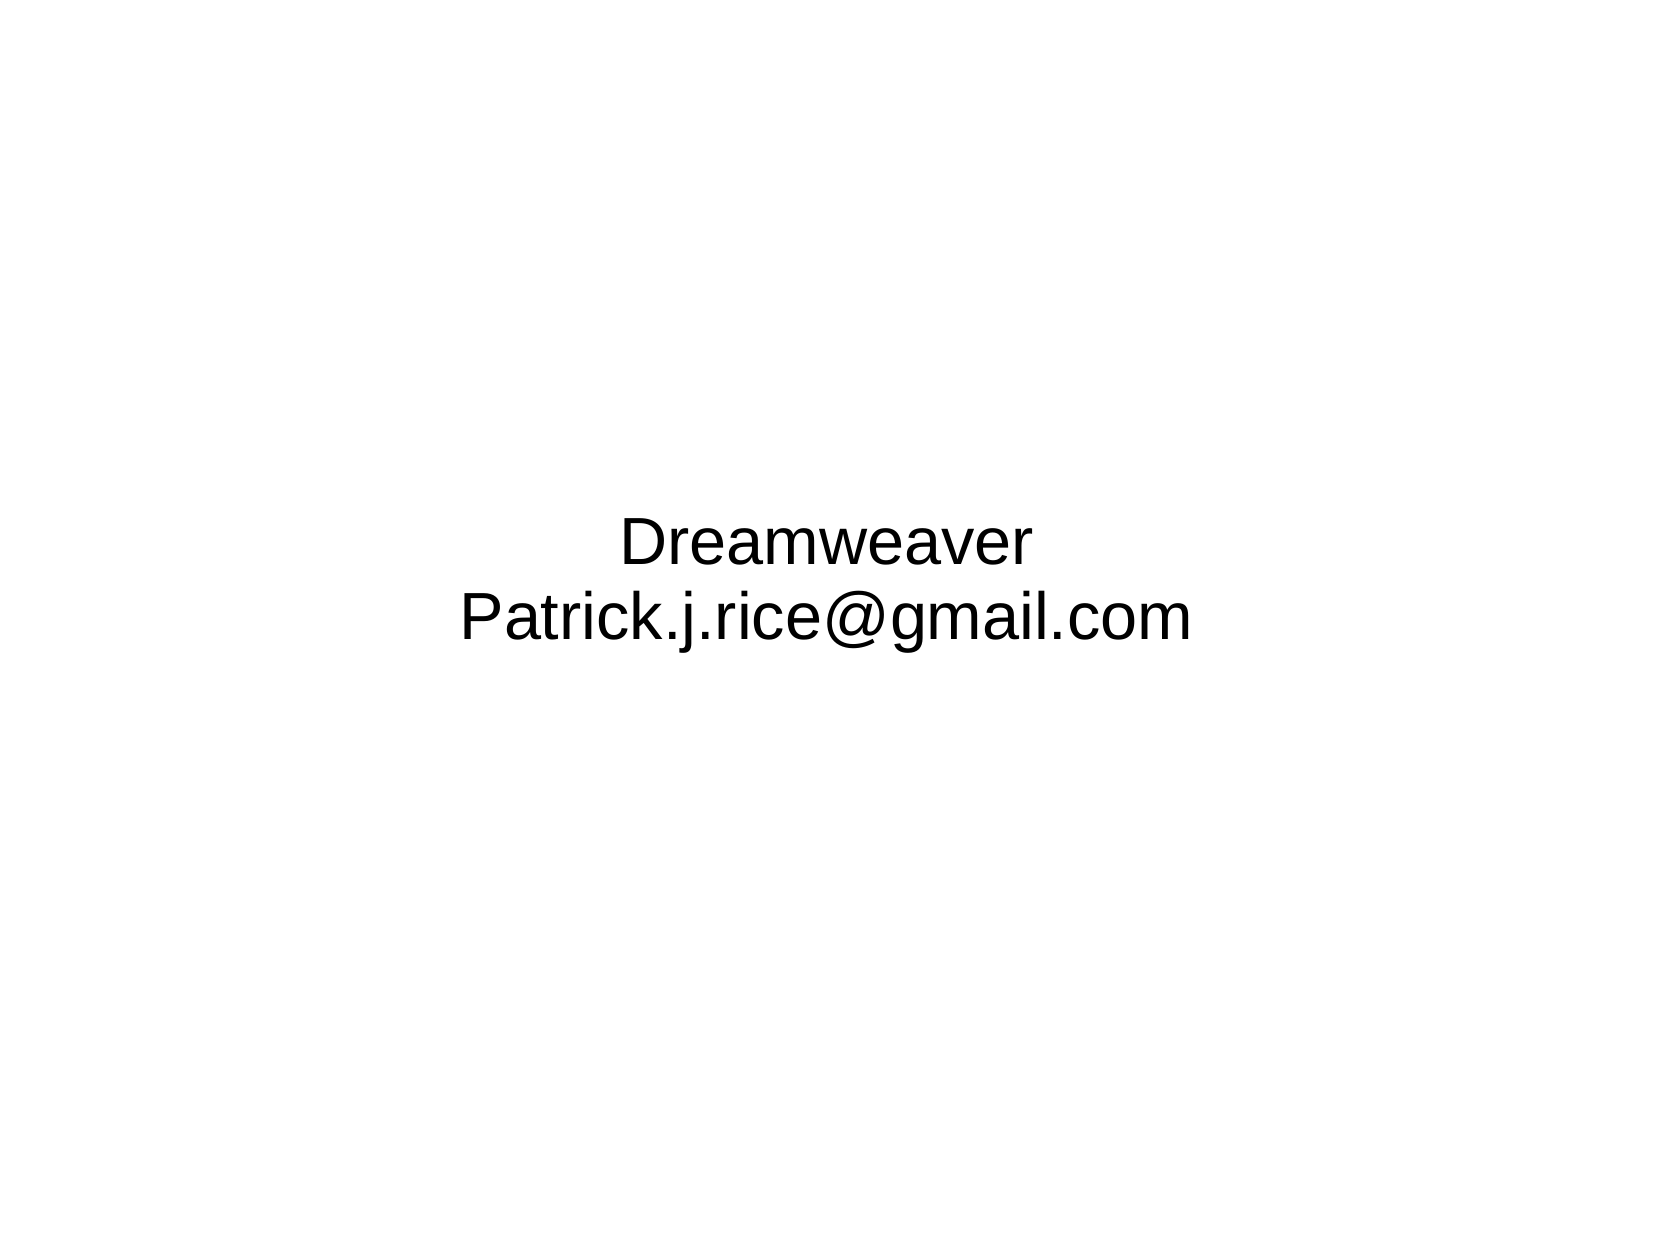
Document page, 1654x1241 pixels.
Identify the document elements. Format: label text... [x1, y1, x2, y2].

subtitle Dreamweaver Patrick.j.rice@gmail.com [82, 56, 1571, 1102]
